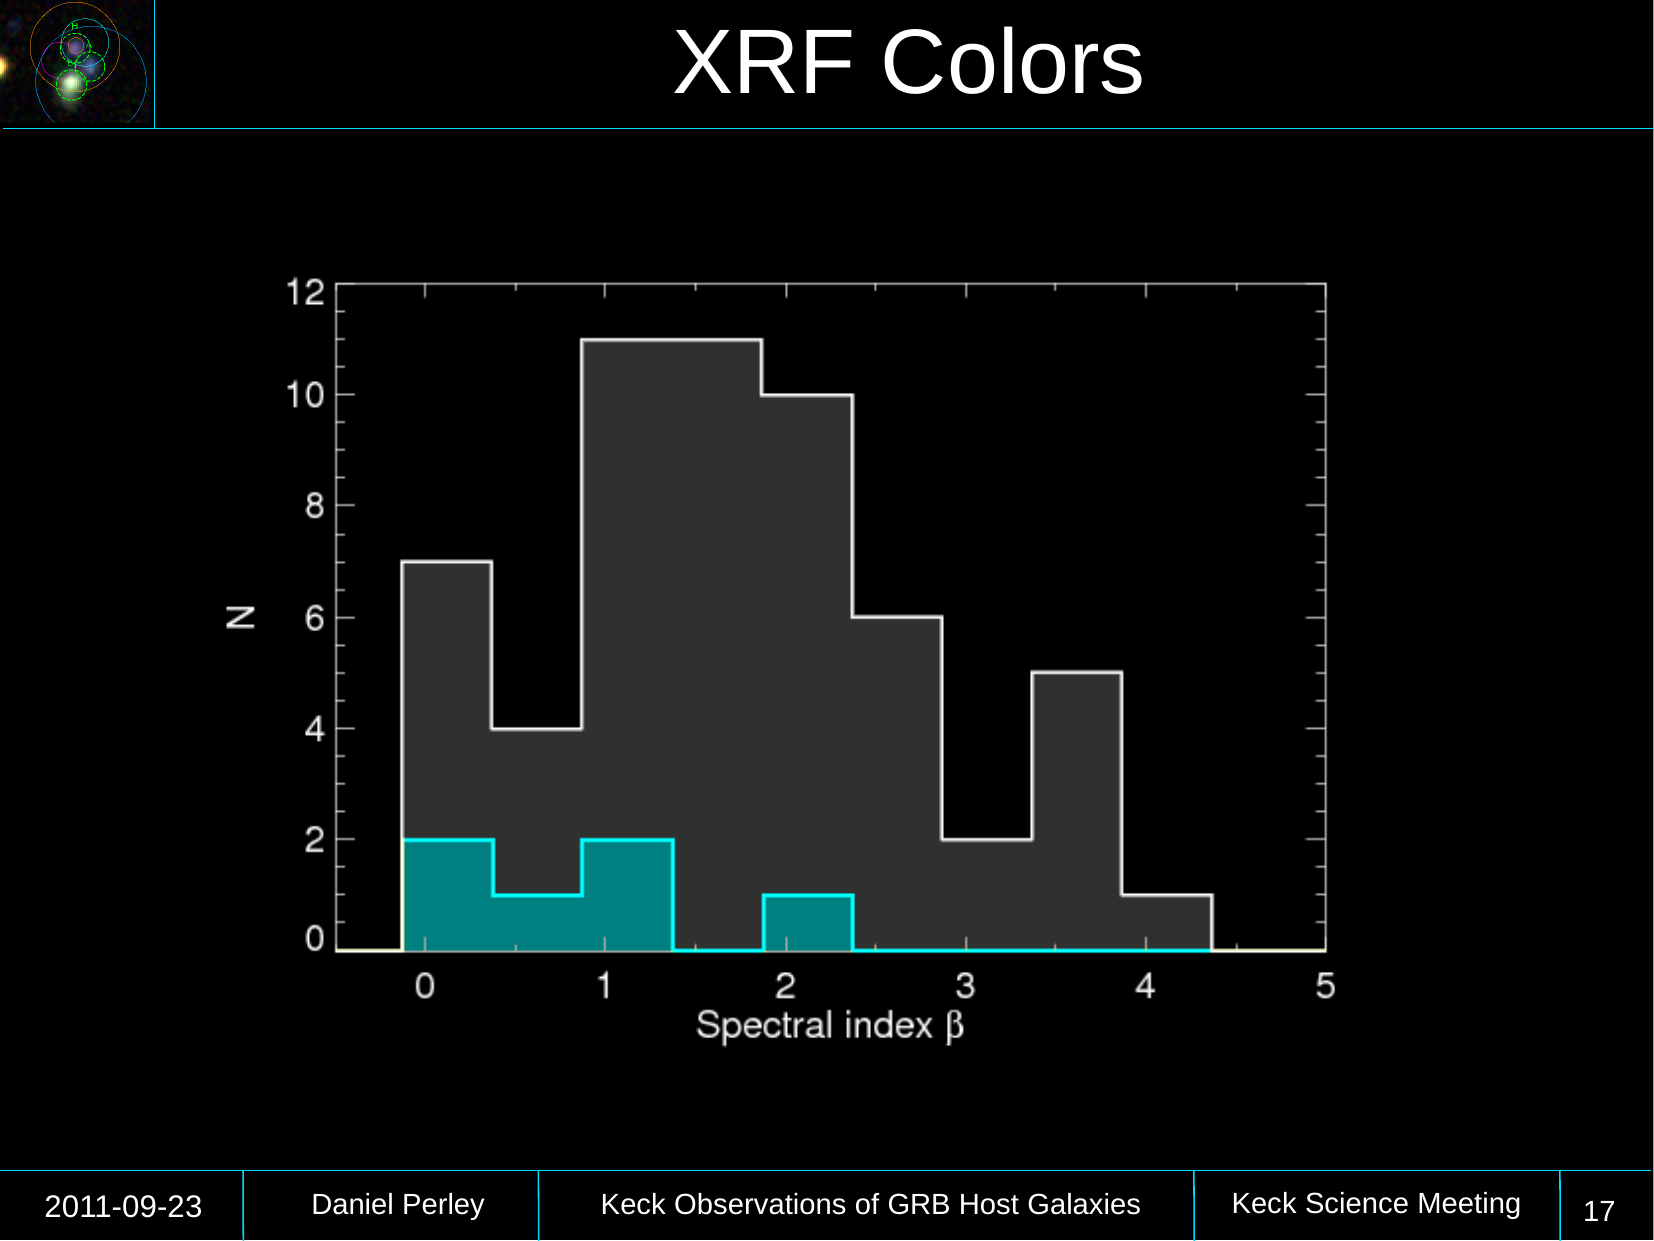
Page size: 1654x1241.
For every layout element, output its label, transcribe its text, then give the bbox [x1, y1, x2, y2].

picture [0, 0, 151, 123]
picture [225, 224, 1343, 1051]
title XRF Colors [165, 10, 1654, 114]
